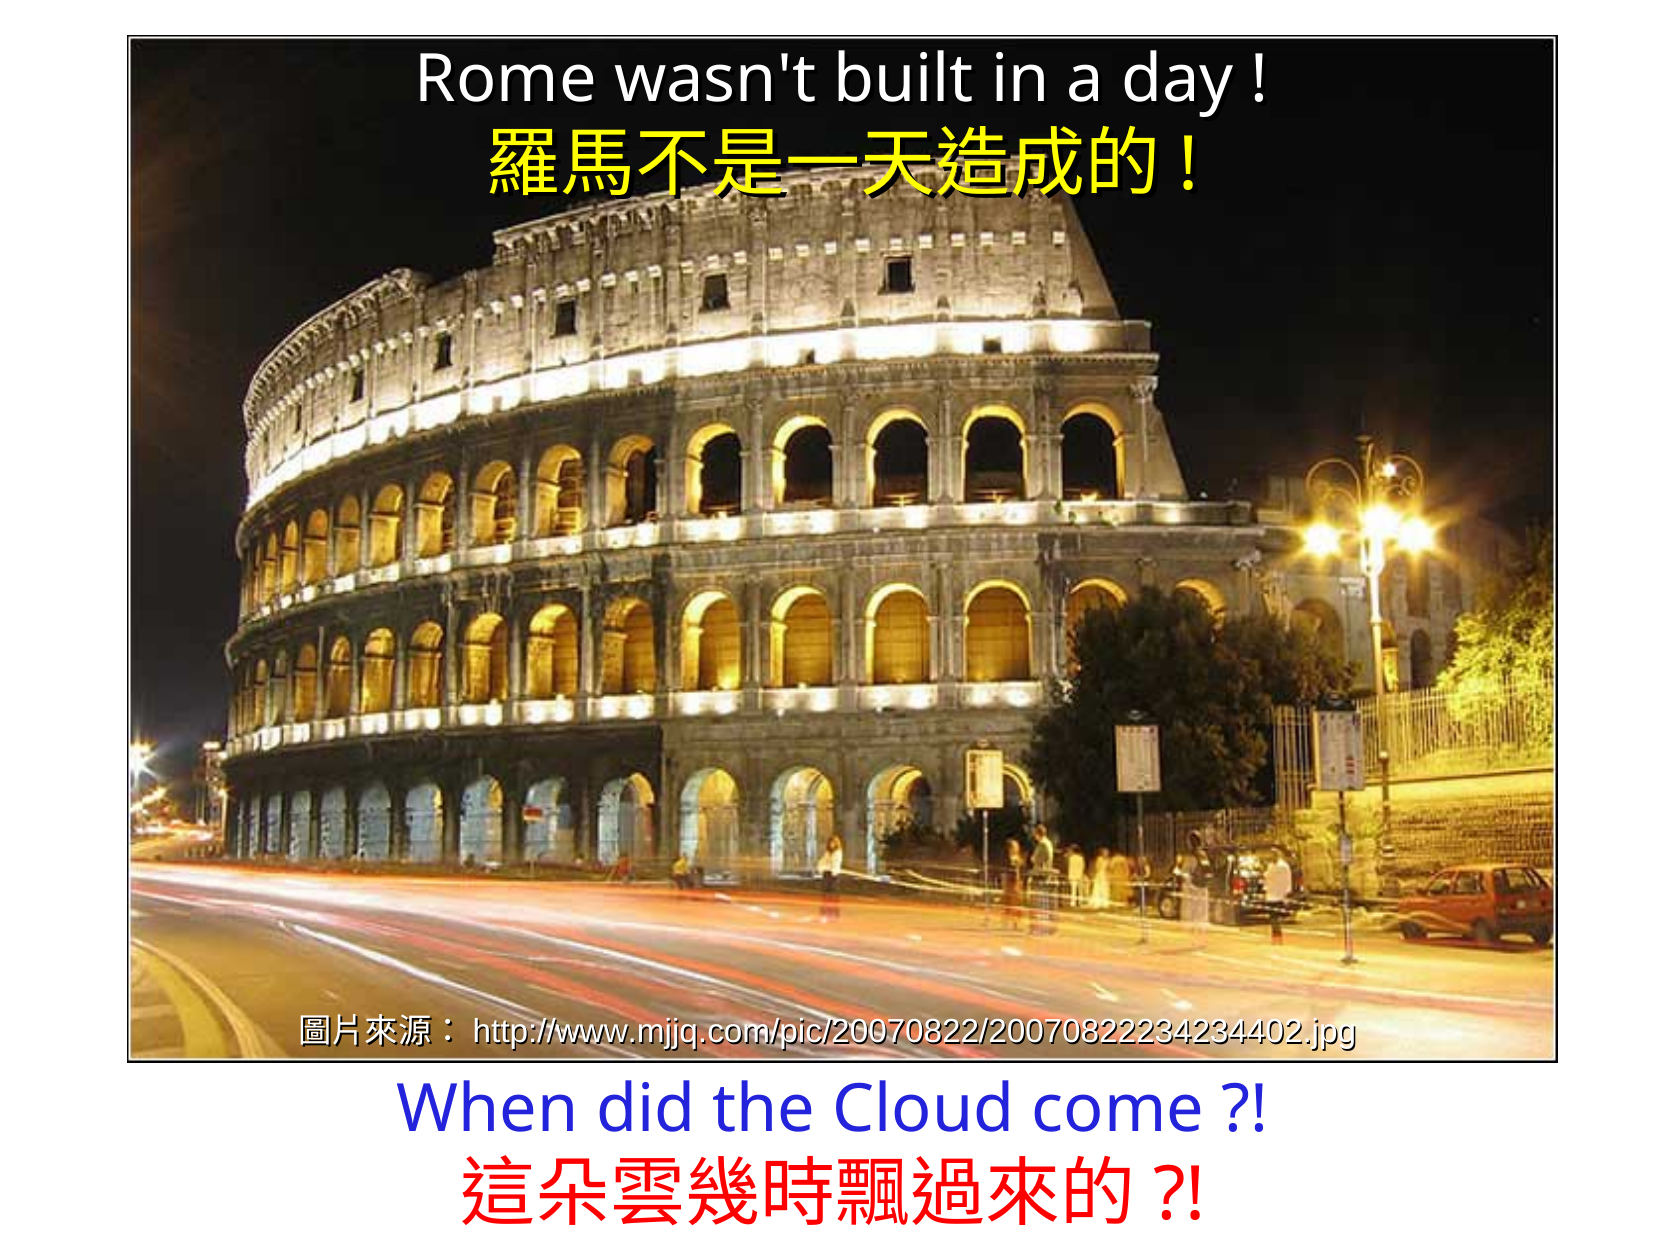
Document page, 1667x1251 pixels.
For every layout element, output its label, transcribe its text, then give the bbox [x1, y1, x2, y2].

text_box When did the Cloud come ?! 這朵雲幾時飄過來的?! [0, 1057, 1667, 1243]
text_box Rome wasn't built in a day ! 羅馬不是一天造成的! [111, 27, 1574, 213]
text_box 圖片來源：http://www.mjjq.com/pic/20070822/20070822234234402.jpg [118, 1002, 1548, 1057]
picture [127, 213, 1558, 1057]
